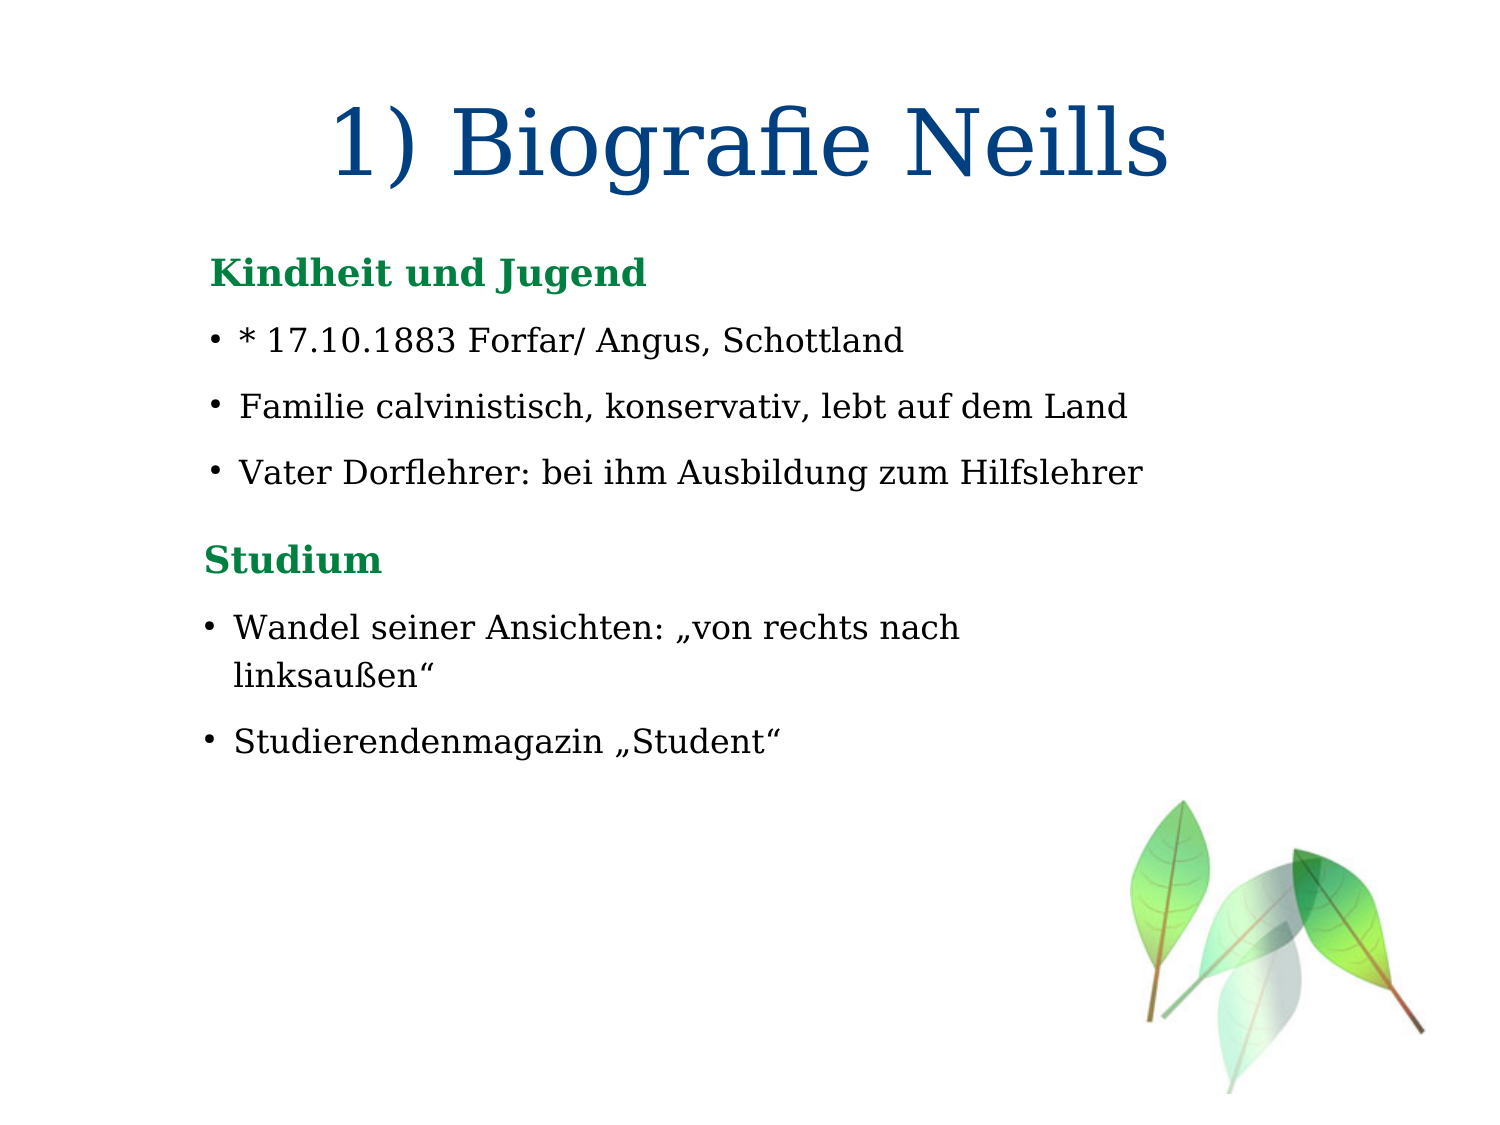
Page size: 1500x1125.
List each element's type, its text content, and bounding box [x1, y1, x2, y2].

text_box Studium Wandel seiner Ansichten: „von rechts nach linksaußen“ Studierendenmagazin „Student“ [188, 519, 1111, 853]
picture [1130, 799, 1426, 1094]
title 1) Biografie Neills [75, 45, 1426, 233]
text_box Kindheit und Jugend * 17.10.1883 Forfar/ Angus, Schottland Familie calvinistisch, konservativ, lebt auf dem Land Vater Dorflehrer: bei ihm Ausbildung zum Hilfslehrer [194, 232, 1306, 499]
